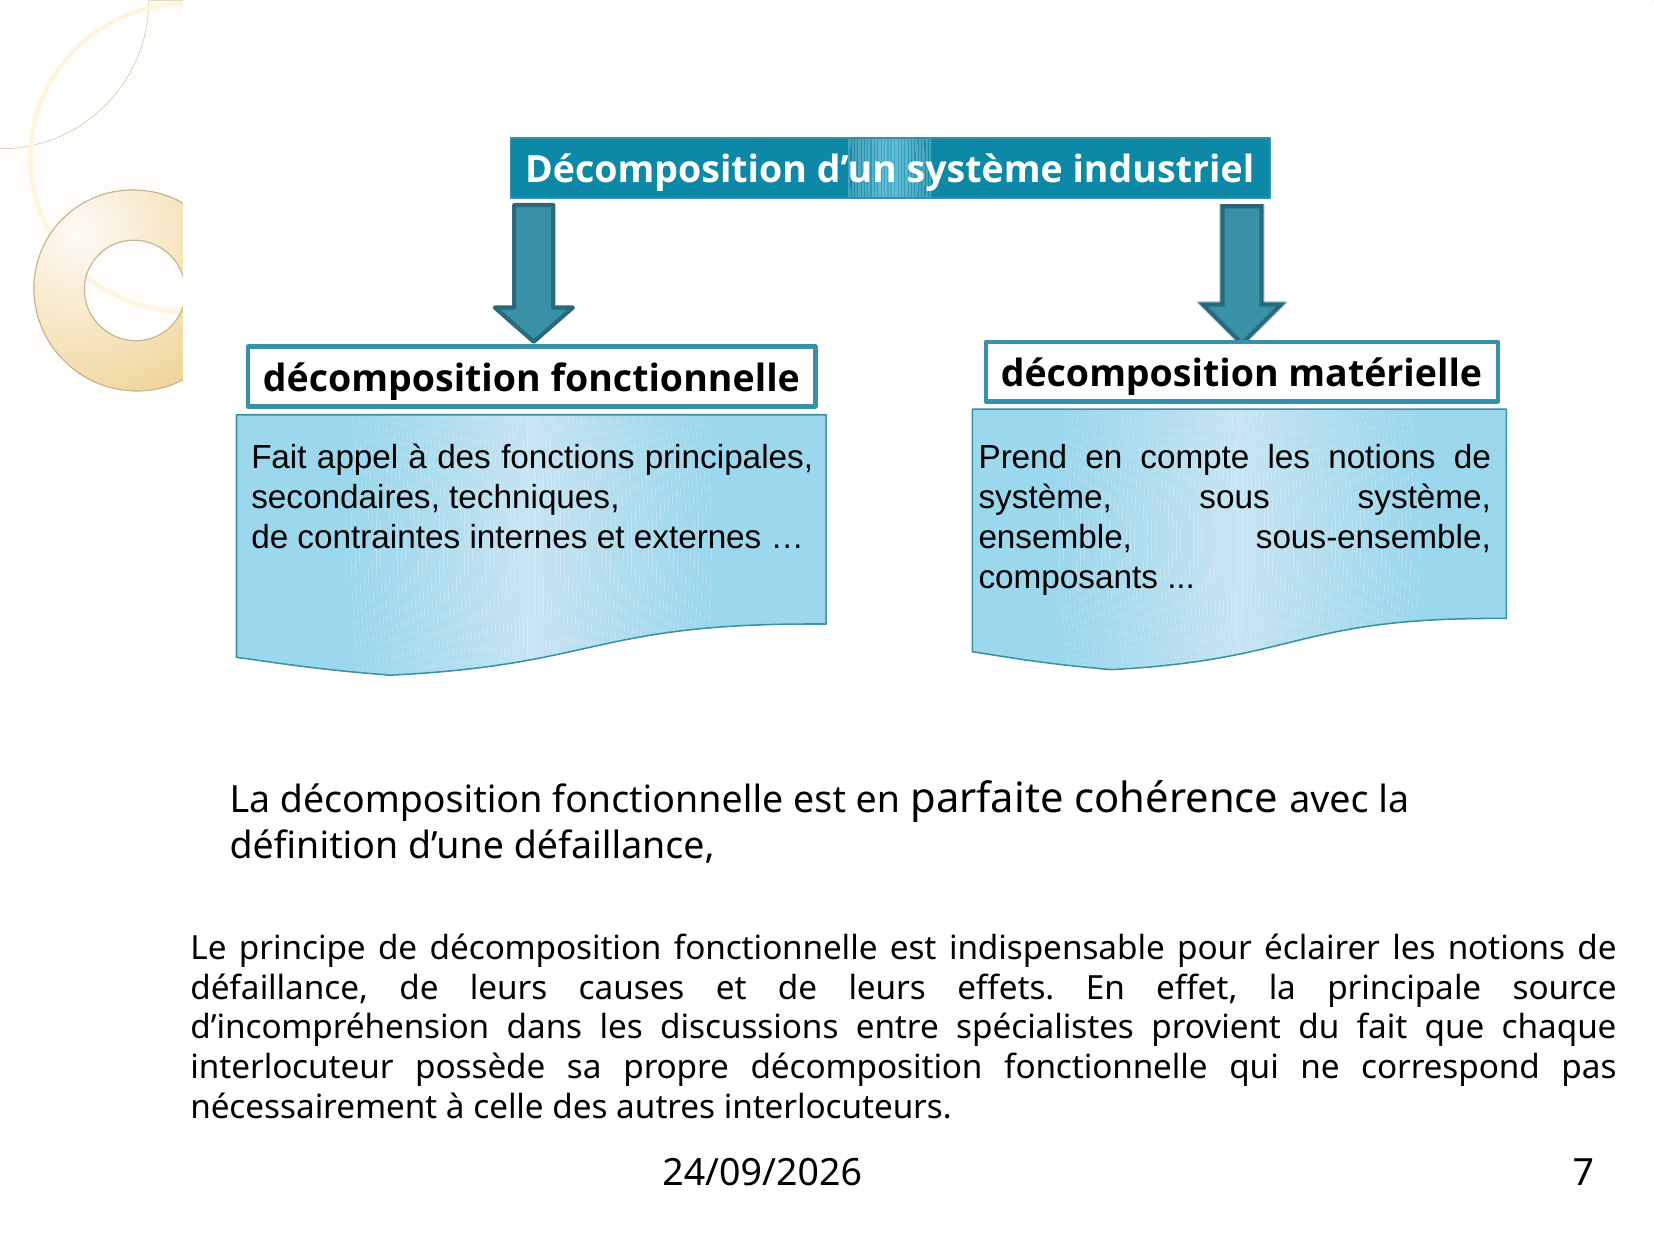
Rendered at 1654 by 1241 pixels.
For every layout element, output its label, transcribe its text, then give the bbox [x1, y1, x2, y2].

slide_number <numéro> [1557, 1140, 1641, 1227]
text_box Le principe de décomposition fonctionnelle est indispensable pour éclairer les notions de défaillance, de leurs causes et de leurs effets. En effet, la principale source d’incompréhension dans les discussions entre spécialistes provient du fait que chaque interlocuteur possède sa propre décomposition fonctionnelle qui ne correspond pas nécessairement à celle des autres interlocuteurs. [175, 918, 1634, 1133]
text_box [972, 603, 1507, 670]
text_box La décomposition fonctionnelle est en parfaite cohérence avec la définition d’une défaillance, [214, 763, 1566, 874]
text_box [236, 563, 827, 676]
picture [1197, 204, 1287, 341]
text_box Fait appel à des fonctions principales, secondaires, techniques, de contraintes internes et externes … [236, 428, 829, 563]
text_box [236, 414, 827, 428]
slide_number 02/07/2018 [647, 1140, 1034, 1227]
text_box [972, 409, 1507, 428]
text_box [494, 205, 573, 342]
text_box Décomposition d’un système industriel [510, 138, 1271, 198]
text_box décomposition fonctionnelle [248, 346, 816, 407]
text_box décomposition matérielle [986, 341, 1498, 402]
text_box Prend en compte les notions de système, sous système, ensemble, sous-ensemble, composants ... [963, 428, 1507, 603]
